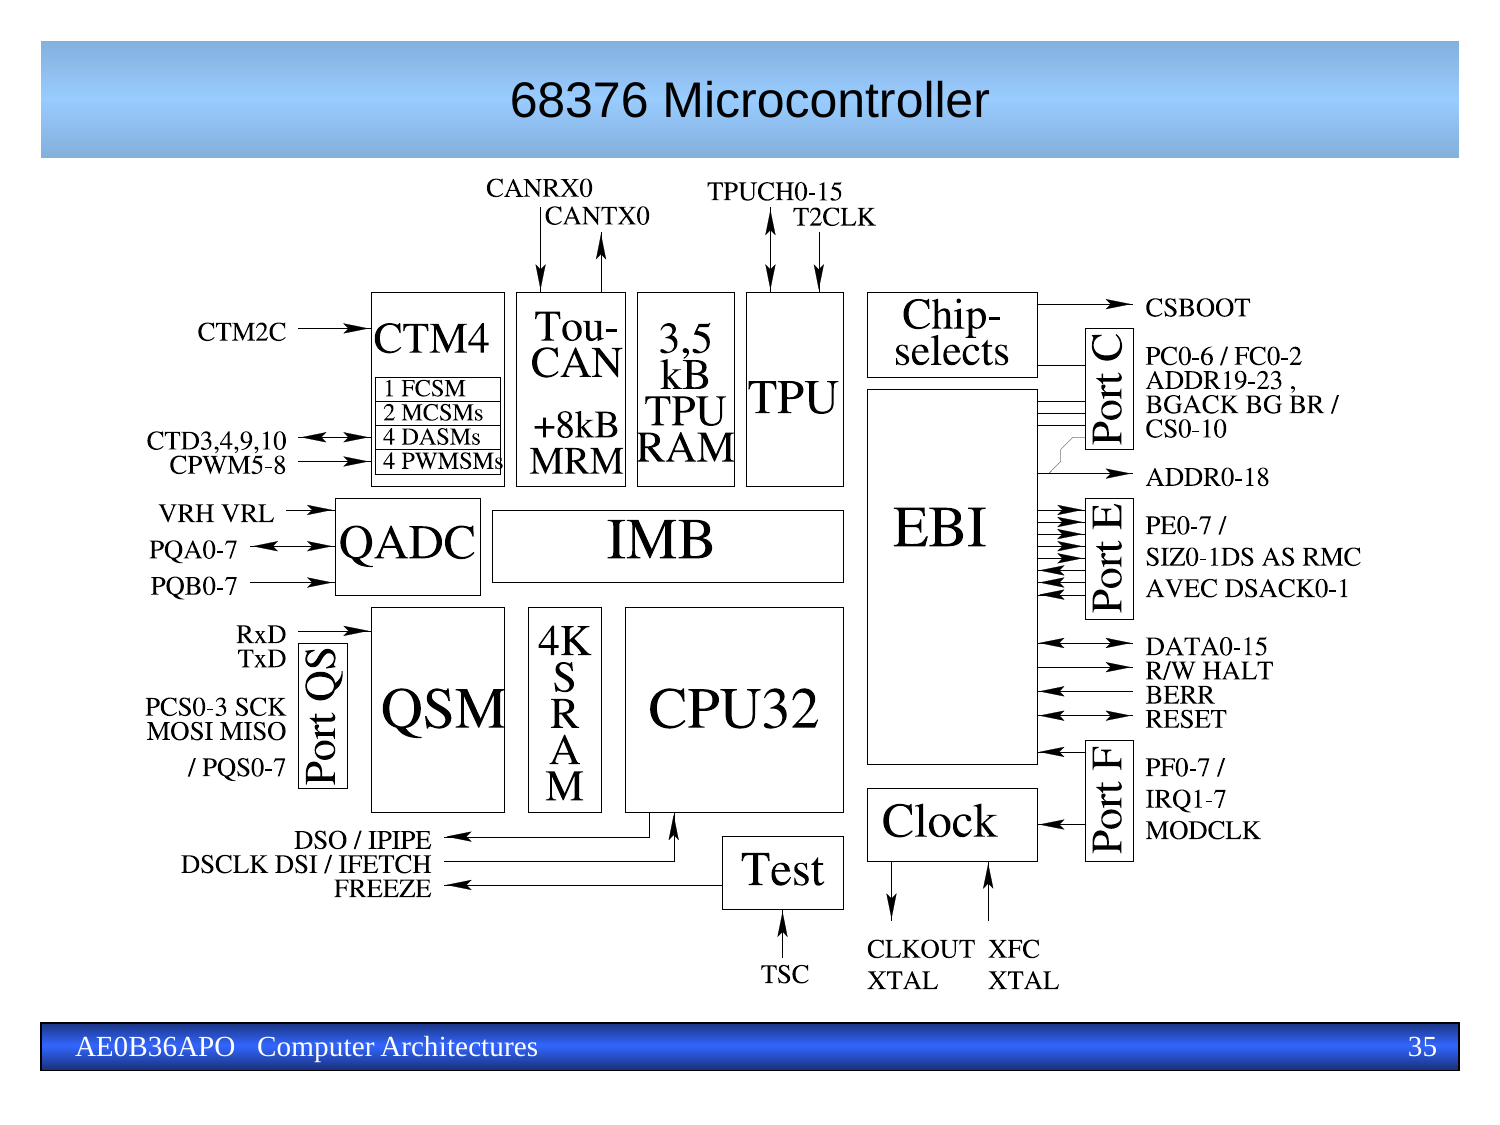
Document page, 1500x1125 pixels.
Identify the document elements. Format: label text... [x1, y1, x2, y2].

title 68376 Microcontroller [41, 41, 1459, 158]
chart [17, 154, 1399, 1002]
